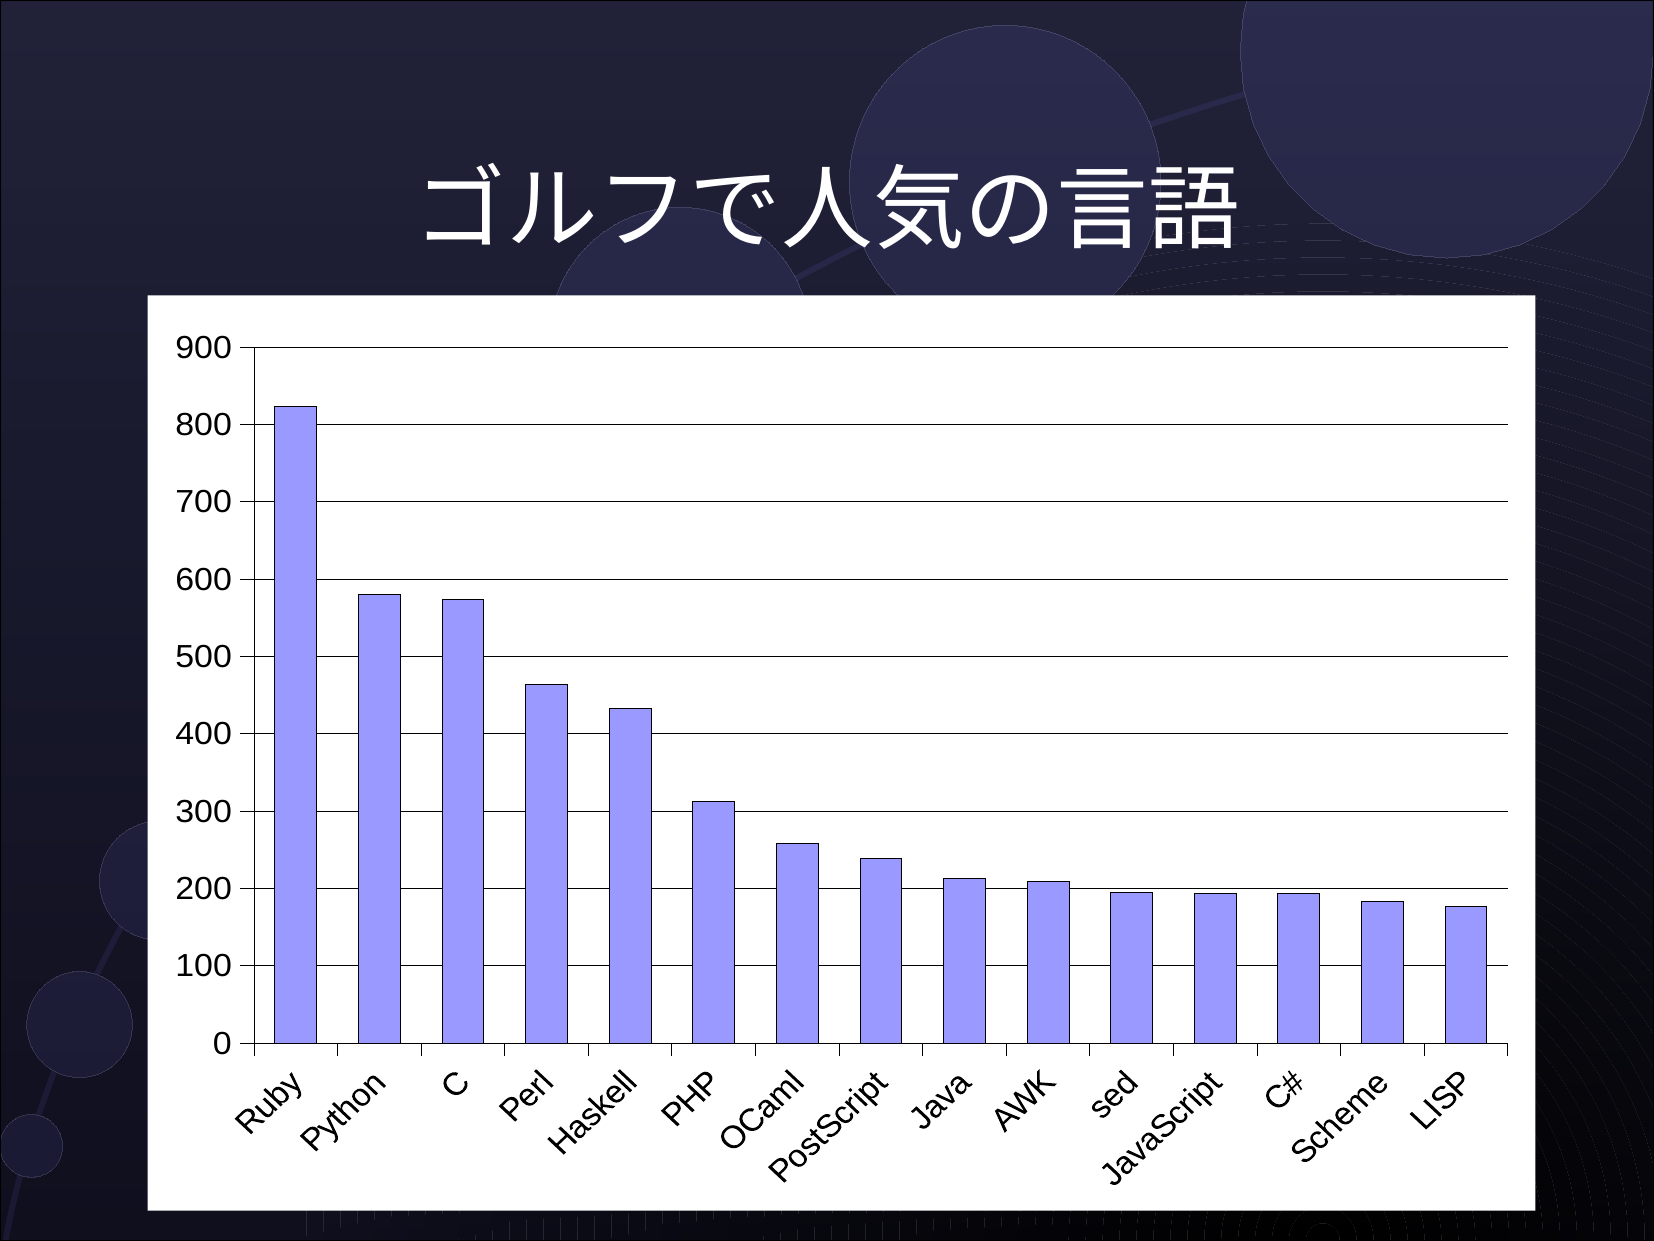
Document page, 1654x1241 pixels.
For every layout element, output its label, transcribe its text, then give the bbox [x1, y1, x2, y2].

title ゴルフで人気の言語 [121, 102, 1534, 311]
chart [147, 295, 1536, 1211]
